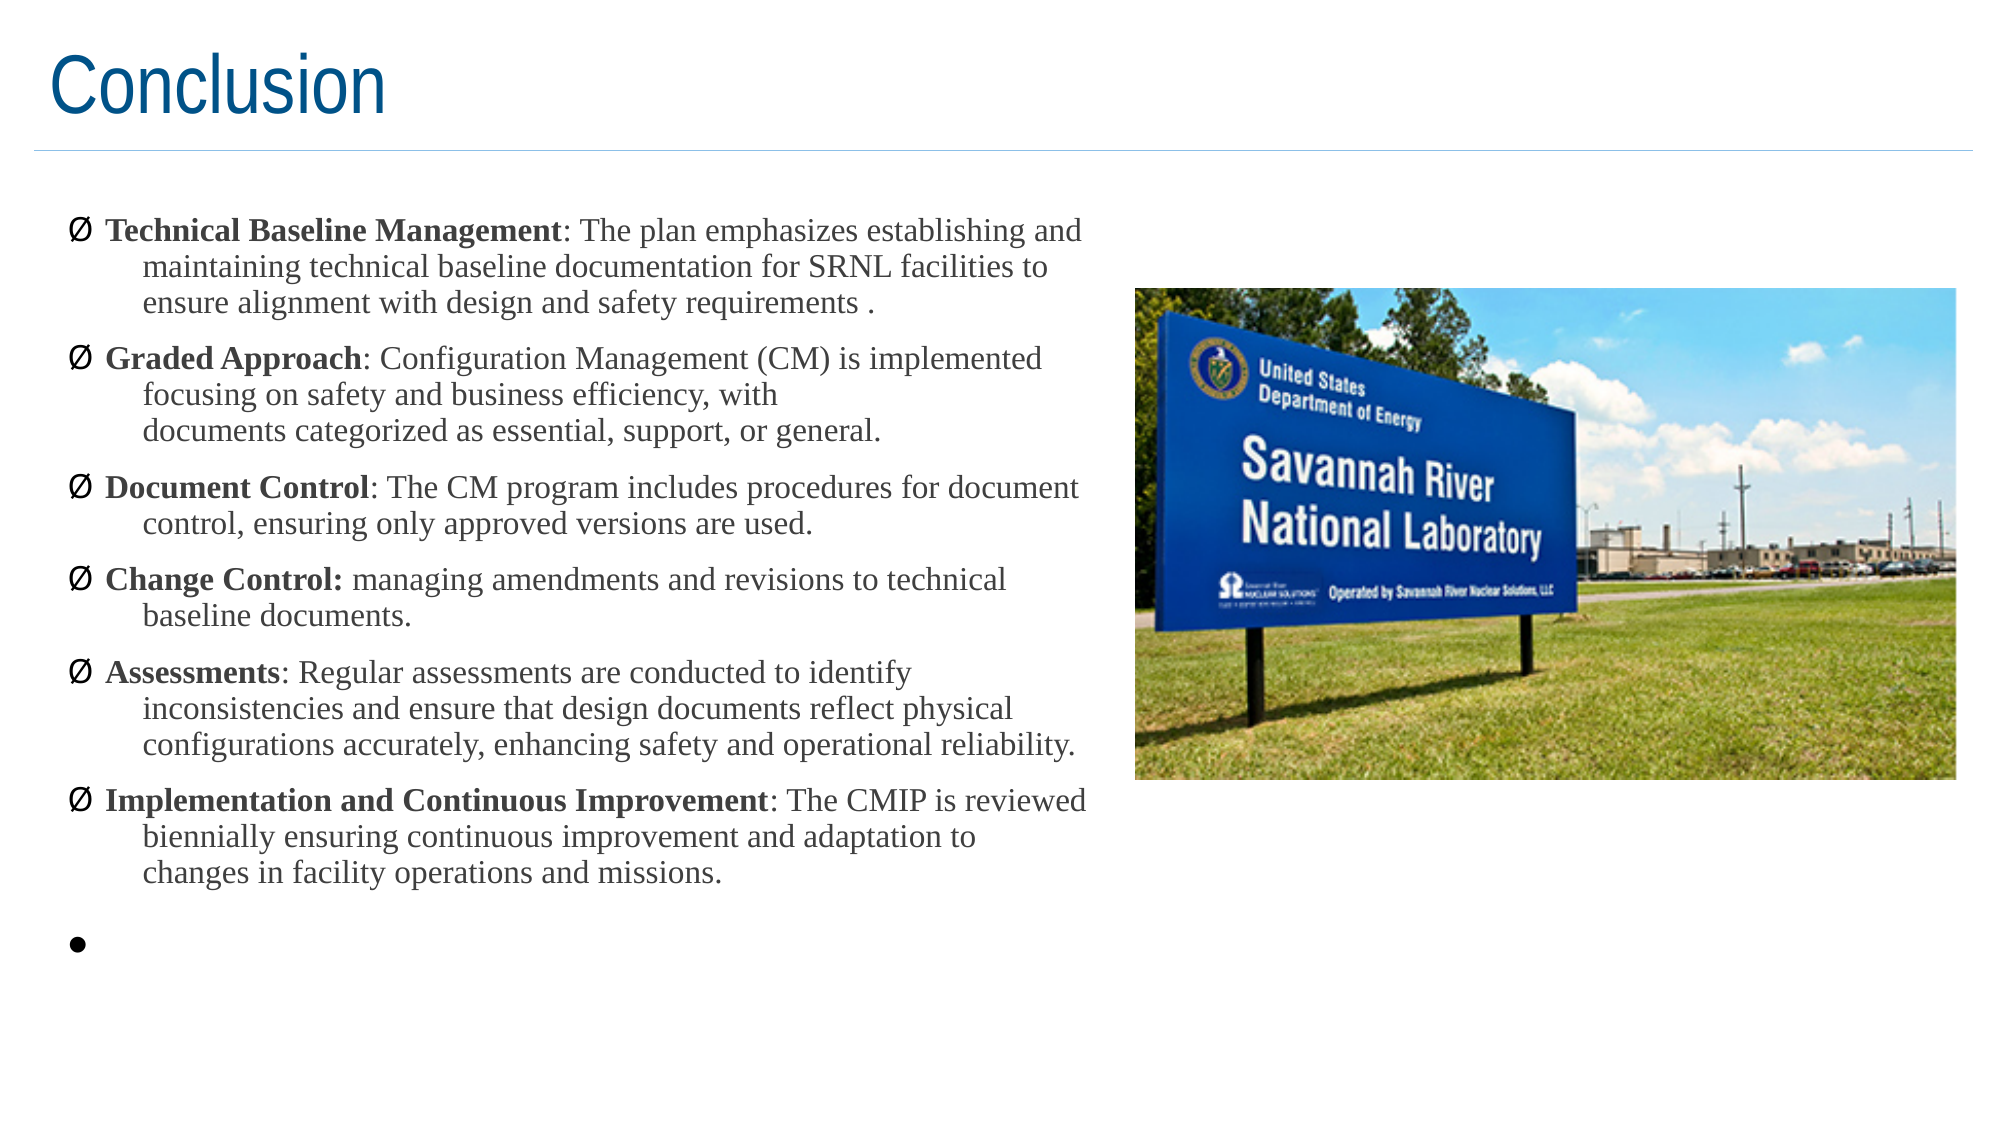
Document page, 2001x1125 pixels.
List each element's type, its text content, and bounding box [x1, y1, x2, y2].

picture [1135, 288, 1973, 780]
list Technical Baseline Management: The plan emphasizes establishing and maintaining technical baseline documentation for SRNL facilities to ensure alignment with design and safety requirements . Graded Approach: Configuration Management (CM) is implemented focusing on safety and business efficiency, with documents categorized as essential, support, or general. Document Control: The CM program includes procedures for document control, ensuring only approved versions are used. Change Control: managing amendments and revisions to technical baseline documents. Assessments: Regular assessments are conducted to identify inconsistencies and ensure that design documents reflect physical configurations accurately, enhancing safety and operational reliability. Implementation and Continuous Improvement: The CMIP is reviewed biennially ensuring continuous improvement and adaptation to changes in facility operations and missions. [52, 205, 1107, 1003]
title Conclusion [34, 22, 1973, 151]
